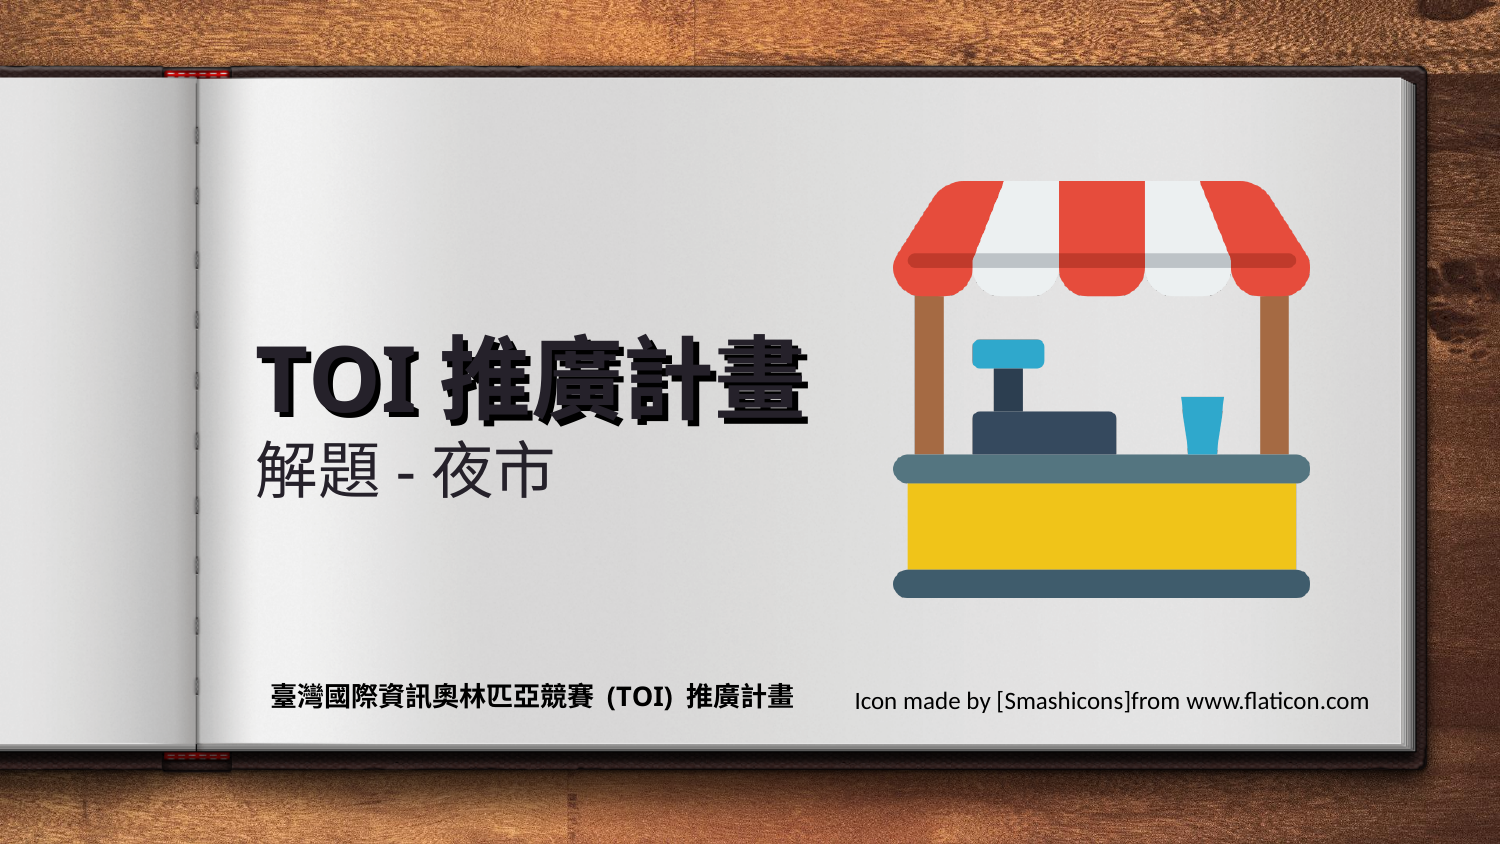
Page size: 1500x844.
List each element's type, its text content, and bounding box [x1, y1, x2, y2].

picture [893, 182, 1310, 598]
text_box Icon made by [Smashicons]from www.flaticon.com [840, 677, 1416, 722]
title TOI推廣計畫 解題-夜市 [240, 262, 893, 565]
